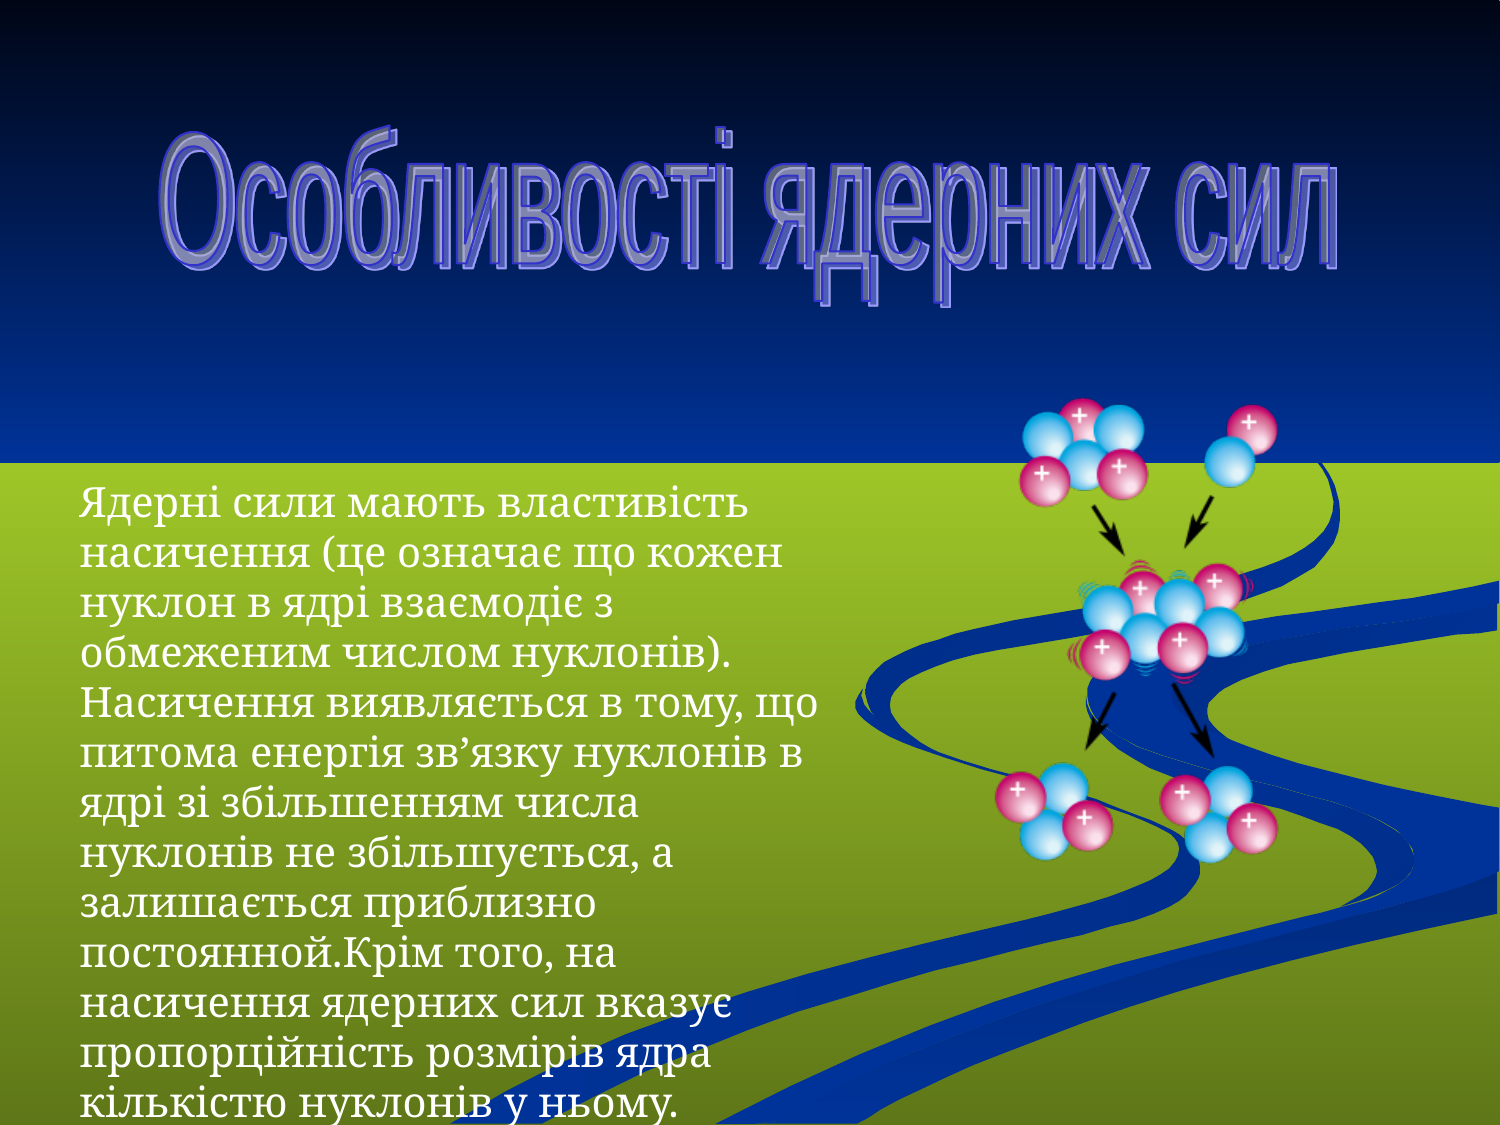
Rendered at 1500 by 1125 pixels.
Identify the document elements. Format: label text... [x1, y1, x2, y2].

text_box Особливості ядерних сил [392, 163, 444, 266]
text_box Особливості ядерних сил [1278, 163, 1329, 266]
text_box Особливості ядерних сил [562, 162, 610, 266]
text_box Особливості ядерних сил [760, 163, 807, 264]
text_box Особливості ядерних сил [875, 162, 923, 266]
text_box Особливості ядерних сил [344, 125, 393, 266]
text_box Особливості ядерних сил [1175, 162, 1219, 266]
text_box Ядерні сили мають властивість насичення (це означає що кожен нуклон в ядрі взаємодіє з обмеженим числом нуклонів). Насичення виявляється в тому, що питома енергія зв’язку нуклонів в ядрі зі збільшенням числа нуклонів не збільшується, а залишається приблизно постоянной.Крім того, на насичення ядерних сил вказує пропорційність розмірів ядра кількістю нуклонів у ньому. [65, 468, 845, 1125]
text_box Особливості ядерних сил [287, 162, 335, 266]
text_box Особливості ядерних сил [1044, 163, 1087, 264]
text_box Особливості ядерних сил [989, 163, 1032, 264]
text_box Особливості ядерних сил [1095, 163, 1143, 264]
picture [986, 397, 1299, 866]
text_box Особливості ядерних сил [512, 163, 555, 264]
text_box Особливості ядерних сил [236, 162, 280, 266]
text_box Особливості ядерних сил [617, 162, 661, 266]
text_box Особливості ядерних сил [457, 163, 499, 264]
text_box Особливості ядерних сил [665, 163, 708, 264]
text_box Особливості ядерних сил [715, 163, 725, 264]
text_box Особливості ядерних сил [1228, 163, 1271, 264]
text_box Особливості ядерних сил [159, 132, 228, 266]
text_box Особливості ядерних сил [814, 163, 870, 301]
text_box Особливості ядерних сил [933, 162, 979, 303]
